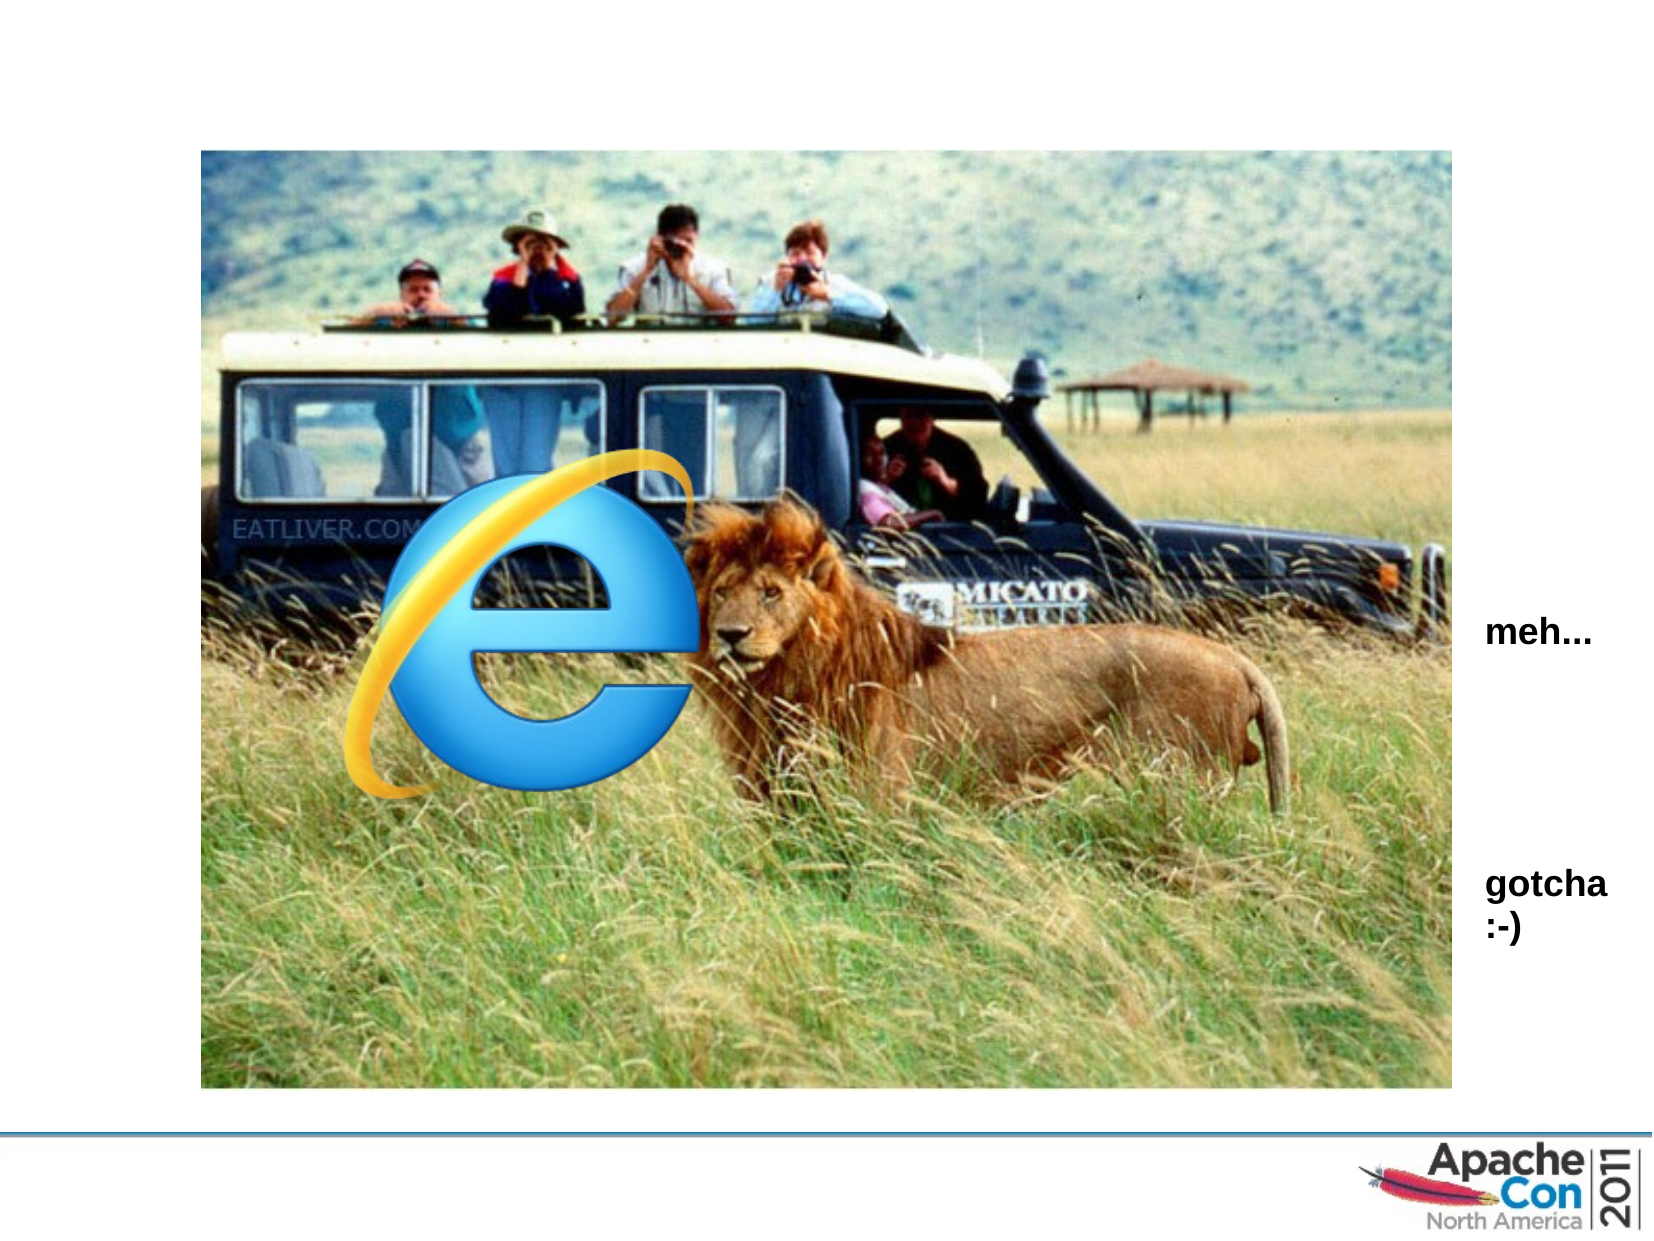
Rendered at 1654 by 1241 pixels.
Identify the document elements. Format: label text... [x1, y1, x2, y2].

picture [0, 1132, 1653, 1239]
text_box meh... gotcha :-) [1470, 603, 1651, 954]
picture [201, 149, 1452, 1091]
